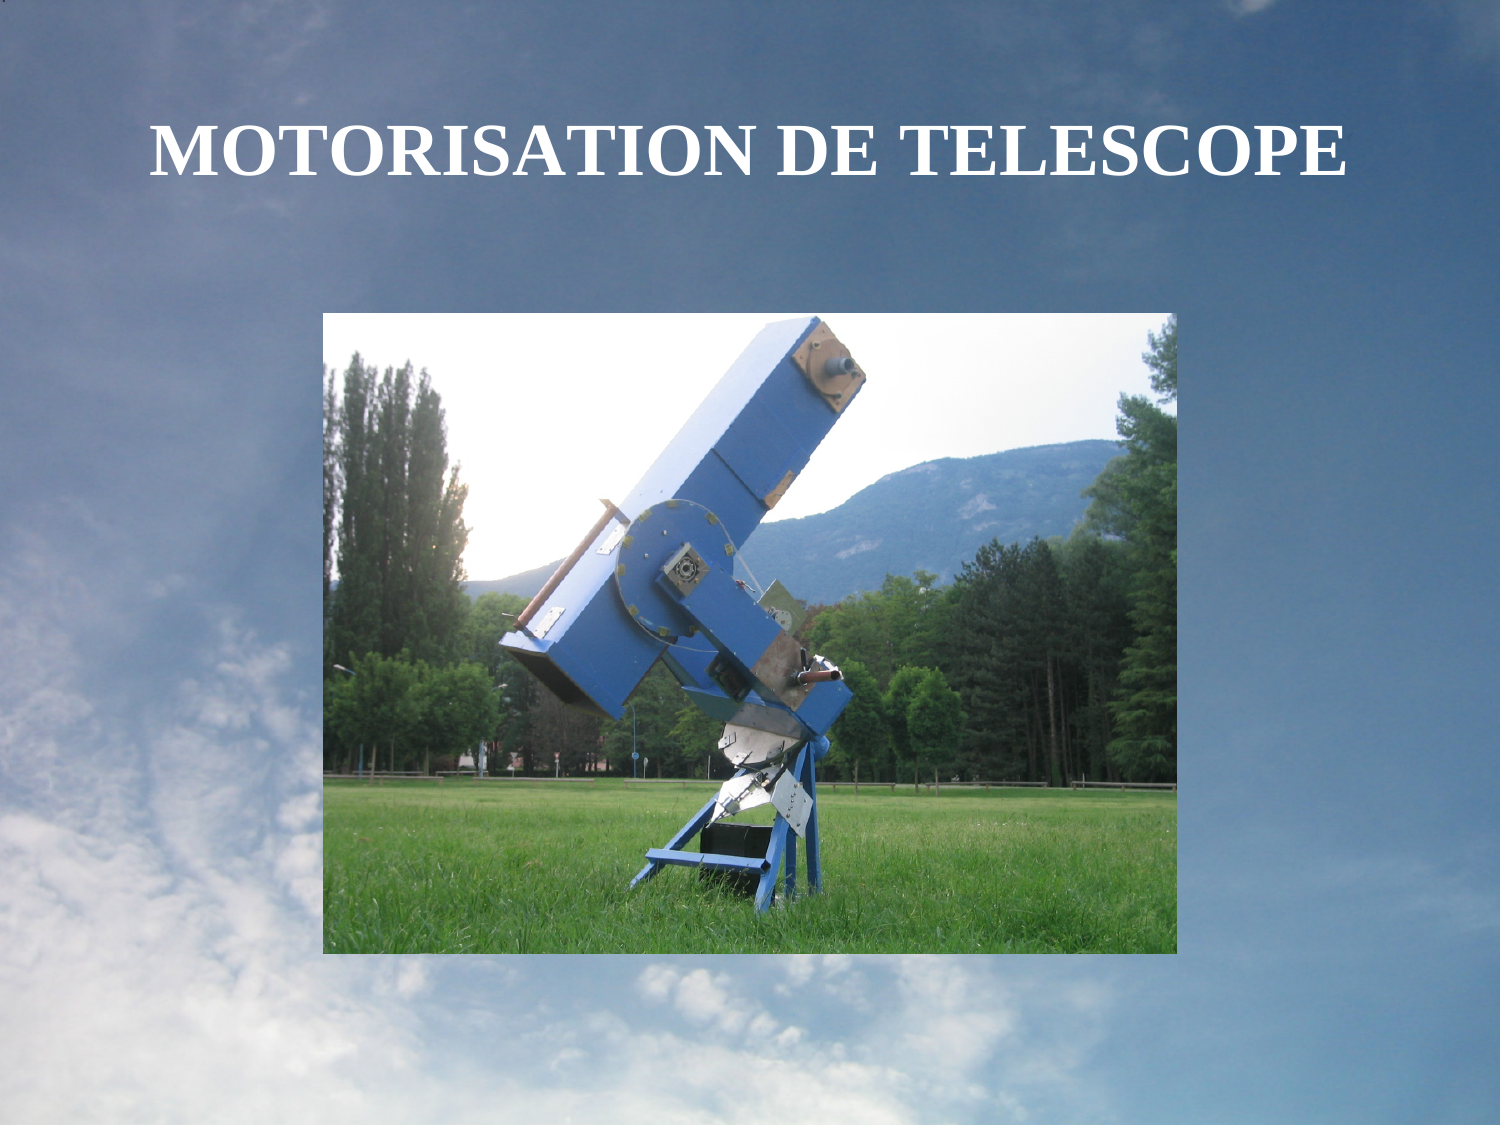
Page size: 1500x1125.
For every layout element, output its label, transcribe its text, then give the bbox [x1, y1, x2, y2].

picture [0, 0, 1500, 1125]
title MOTORISATION DE TELESCOPE [75, 45, 1426, 256]
